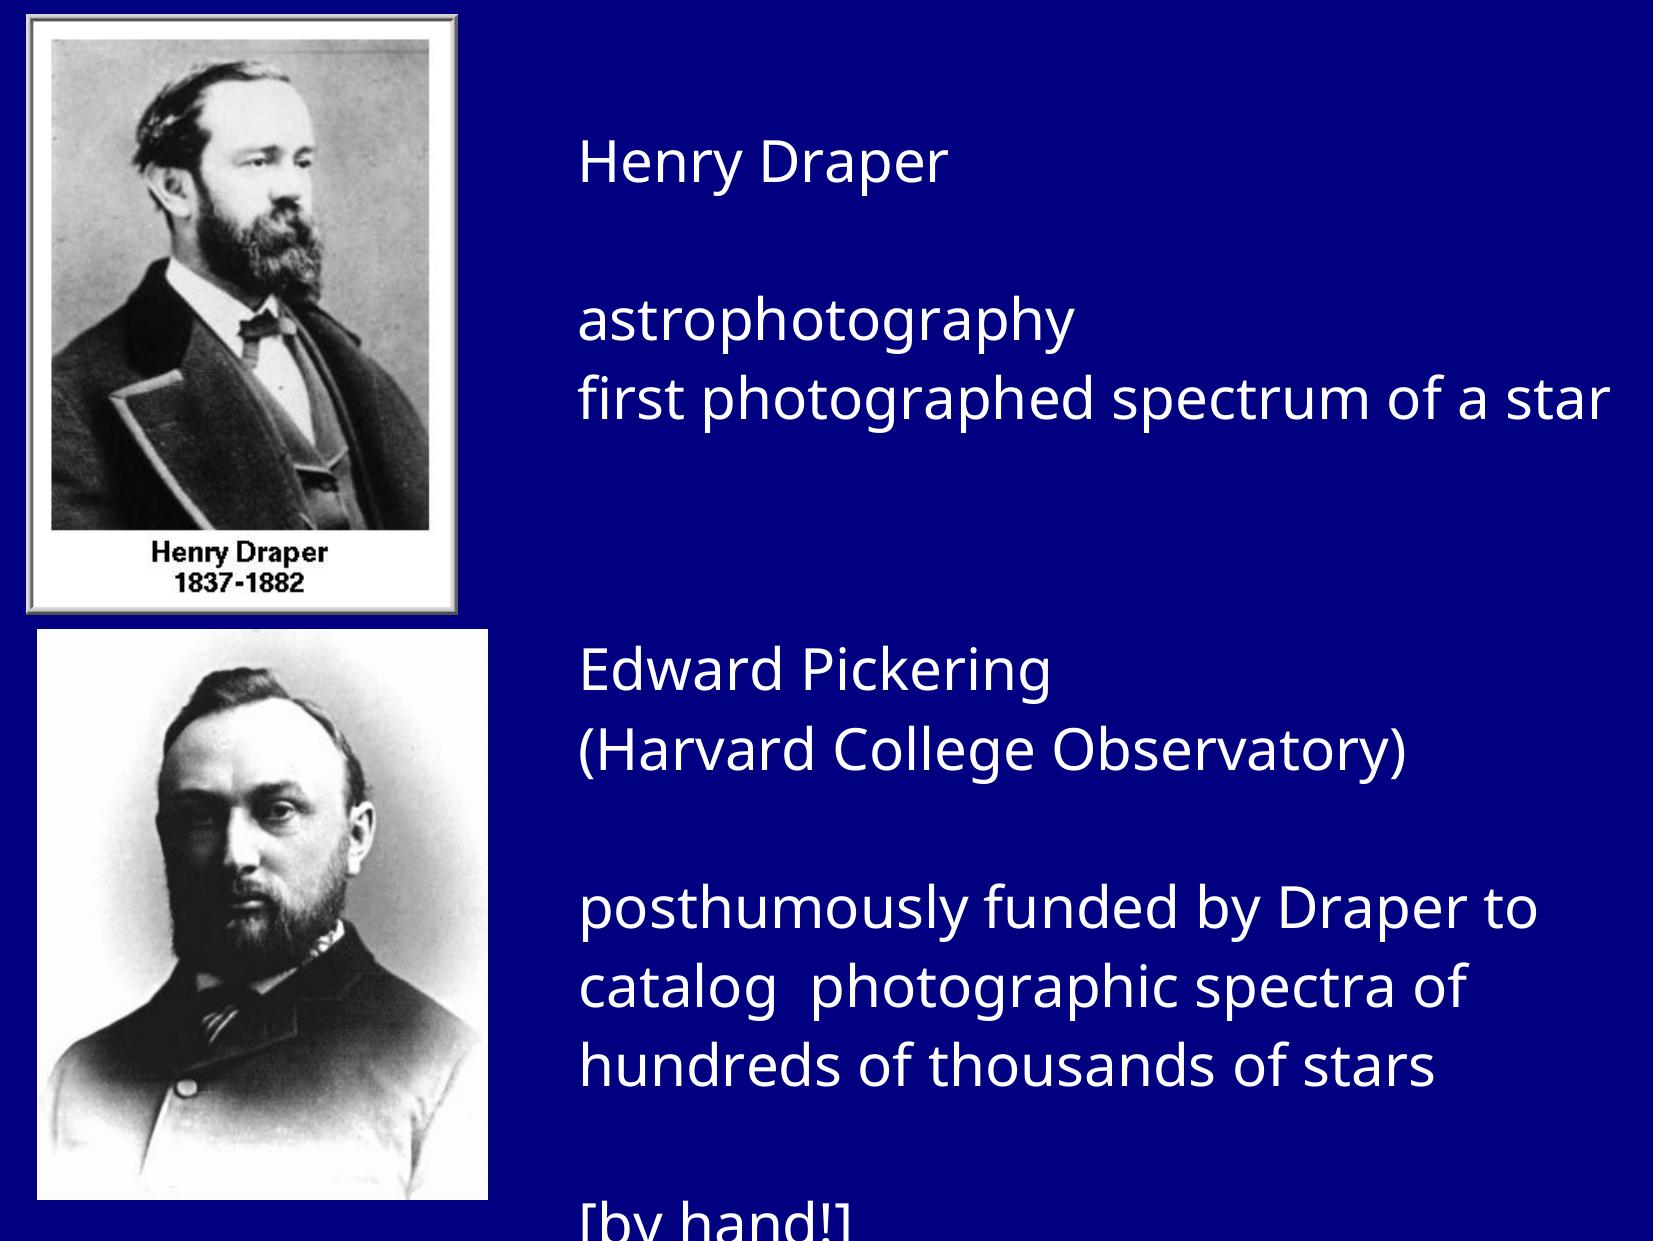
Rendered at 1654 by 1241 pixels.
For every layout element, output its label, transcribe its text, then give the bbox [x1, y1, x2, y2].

text_box Edward Pickering (Harvard College Observatory) posthumously funded by Draper to catalog photographic spectra of hundreds of thousands of stars [by hand!] [563, 621, 1576, 1201]
picture [26, 14, 458, 615]
picture [37, 629, 488, 1201]
text_box Henry Draper astrophotography first photographed spectrum of a star [562, 112, 1564, 447]
